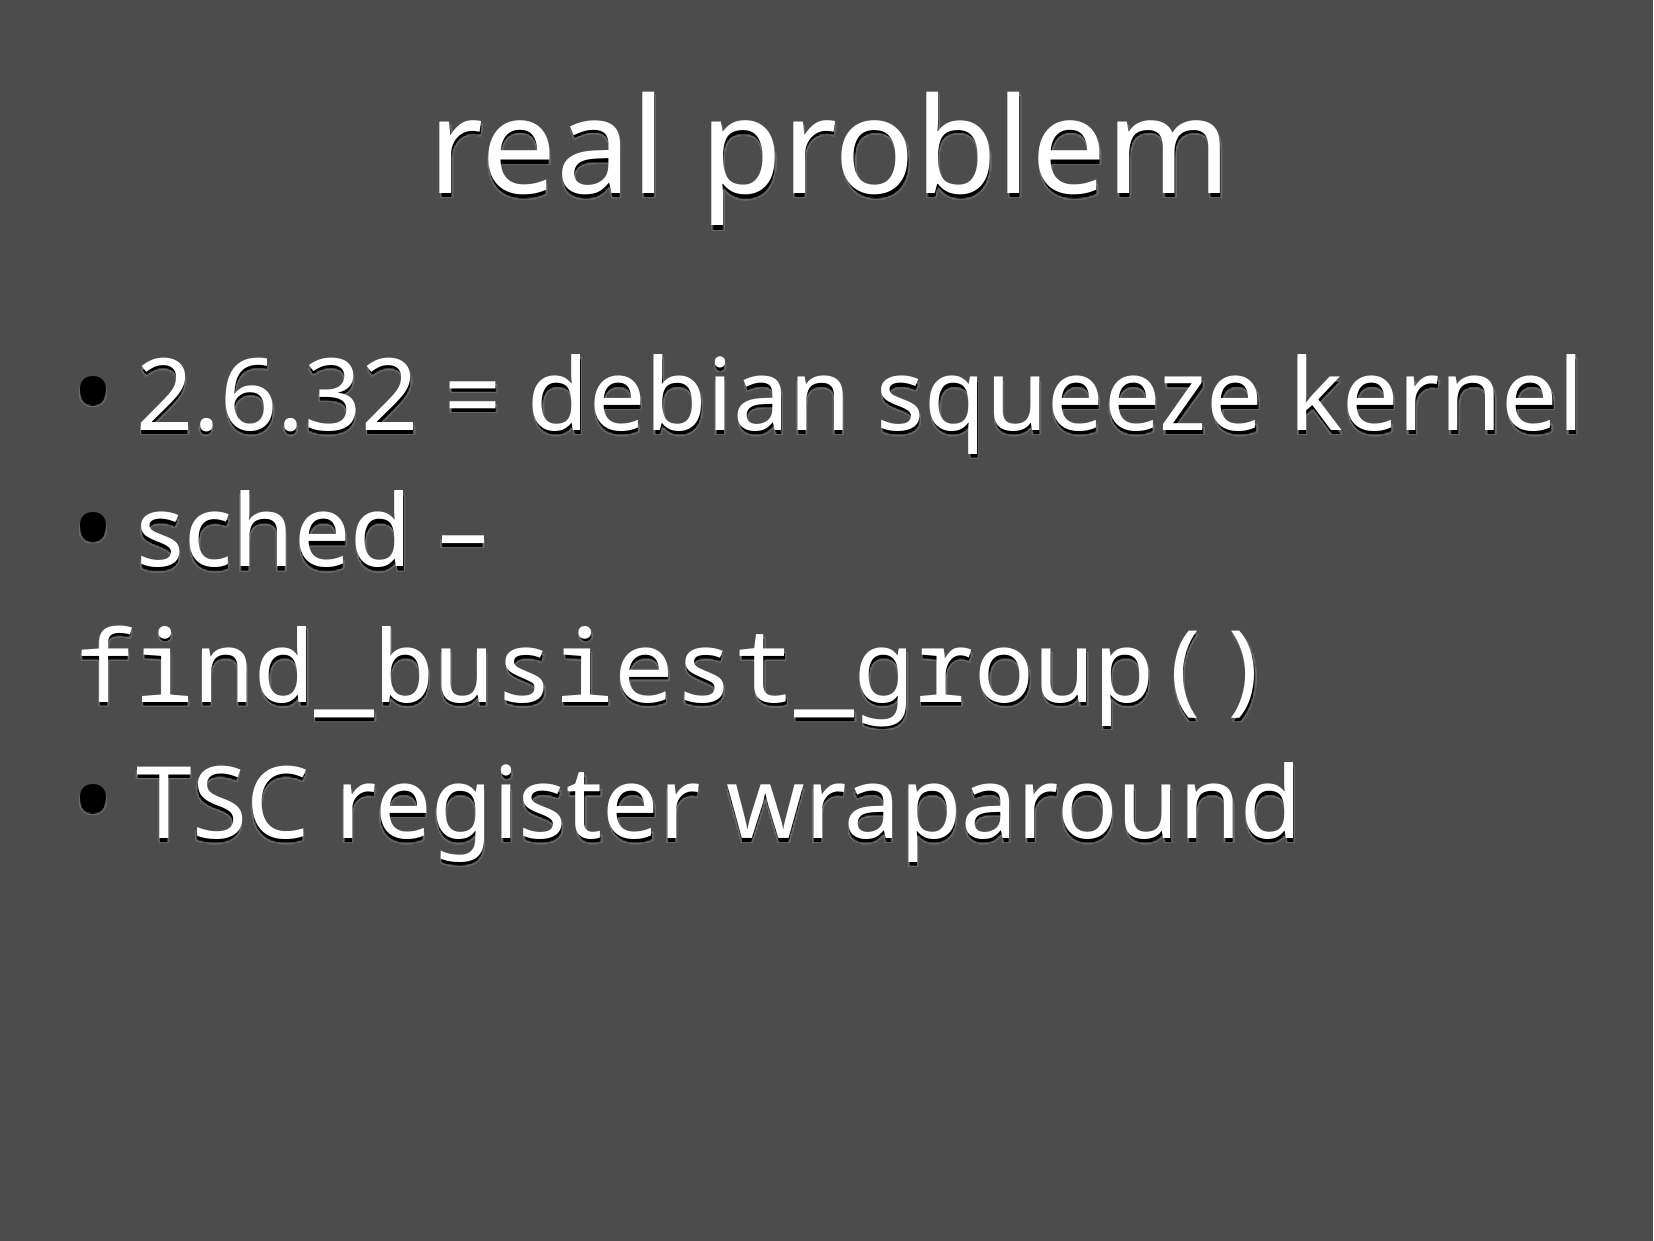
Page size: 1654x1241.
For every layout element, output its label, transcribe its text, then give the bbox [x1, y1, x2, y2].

text_box real problem 2.6.32 = debian squeeze kernel sched – find_busiest_group() TSC register wraparound [75, 50, 1591, 756]
